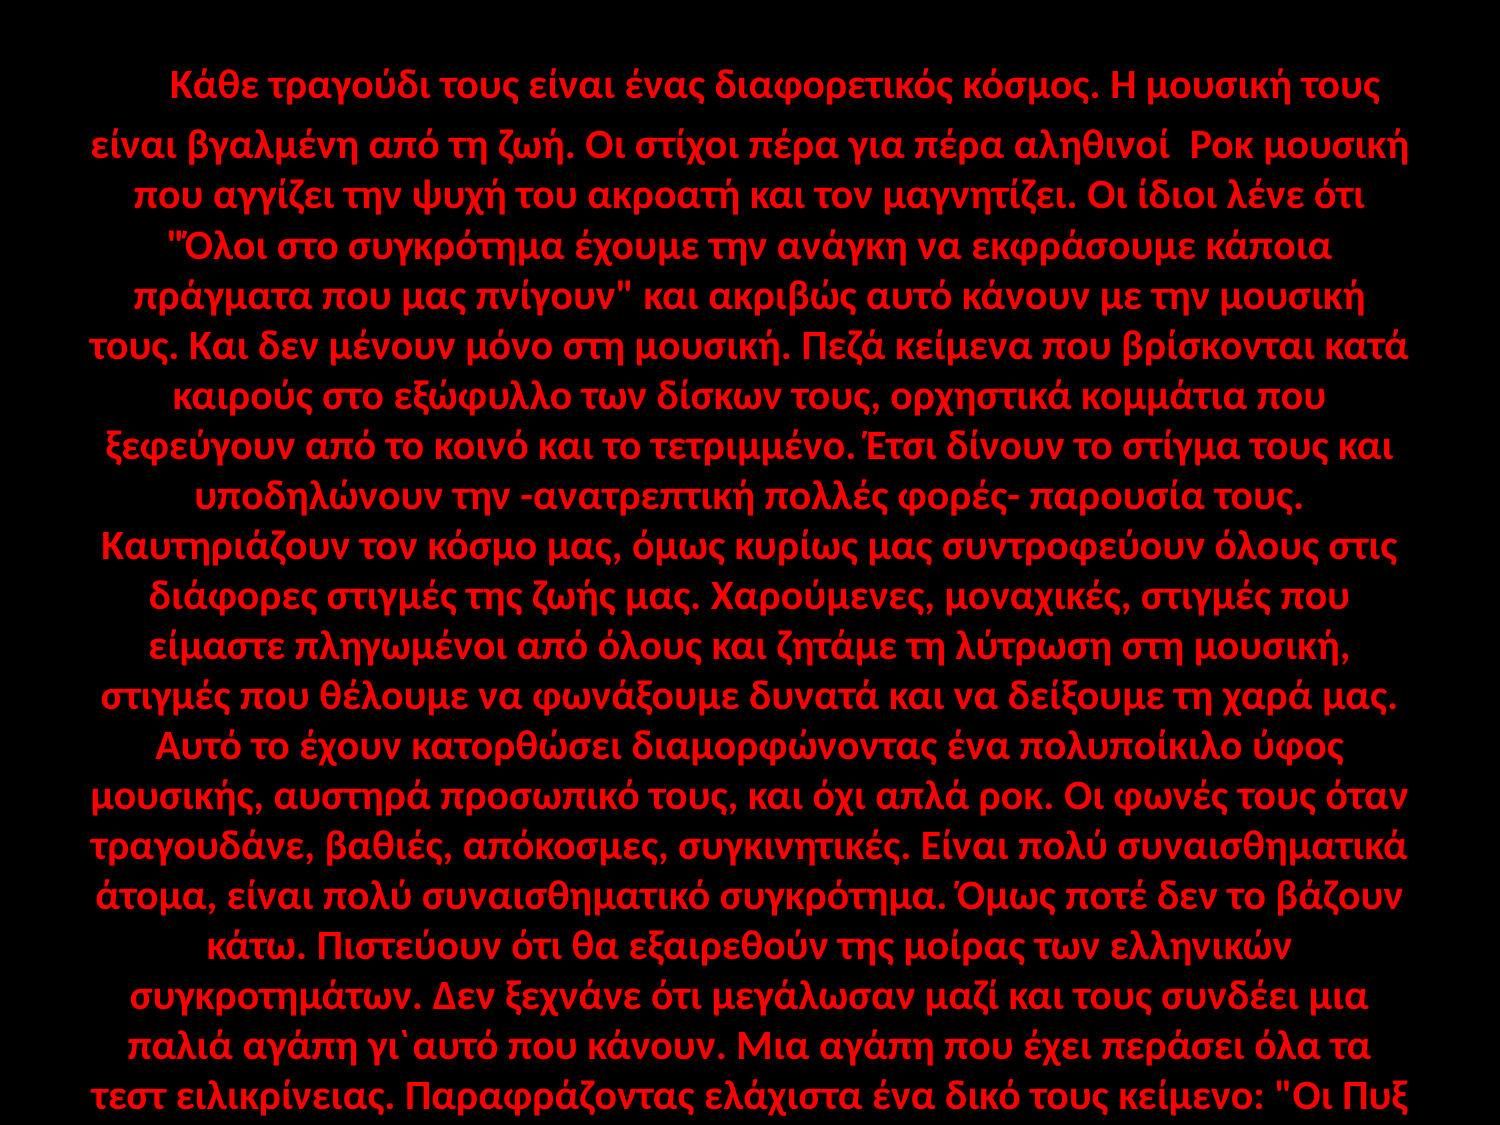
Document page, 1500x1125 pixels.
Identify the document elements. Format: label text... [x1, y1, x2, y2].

title Κάθε τραγούδι τους είναι ένας διαφορετικός κόσμος. Η μουσική τους είναι βγαλμένη από τη ζωή. Οι στίχοι πέρα για πέρα αληθινοί Ροκ μουσική που αγγίζει την ψυχή του ακροατή και τον μαγνητίζει. Οι ίδιοι λένε ότι "Όλοι στο συγκρότημα έχουμε την ανάγκη να εκφράσουμε κάποια πράγματα που μας πνίγουν" και ακριβώς αυτό κάνουν με την μουσική τους. Και δεν μένουν μόνο στη μουσική. Πεζά κείμενα που βρίσκονται κατά καιρούς στο εξώφυλλο των δίσκων τους, ορχηστικά κομμάτια που ξεφεύγουν από το κοινό και το τετριμμένο. Έτσι δίνουν το στίγμα τους και υποδηλώνουν την -ανατρεπτική πολλές φορές- παρουσία τους. Καυτηριάζουν τον κόσμο μας, όμως κυρίως μας συντροφεύουν όλους στις διάφορες στιγμές της ζωής μας. Χαρούμενες, μοναχικές, στιγμές που είμαστε πληγωμένοι από όλους και ζητάμε τη λύτρωση στη μουσική, στιγμές που θέλουμε να φωνάξουμε δυνατά και να δείξουμε τη χαρά μας. Αυτό το έχουν κατορθώσει διαμορφώνοντας ένα πολυποίκιλο ύφος μουσικής, αυστηρά προσωπικό τους, και όχι απλά ροκ. Οι φωνές τους όταν τραγουδάνε, βαθιές, απόκοσμες, συγκινητικές. Είναι πολύ συναισθηματικά άτομα, είναι πολύ συναισθηματικό συγκρότημα. Όμως ποτέ δεν το βάζουν κάτω. Πιστεύουν ότι θα εξαιρεθούν της μοίρας των ελληνικών συγκροτημάτων. Δεν ξεχνάνε ότι μεγάλωσαν μαζί και τους συνδέει μια παλιά αγάπη γι`αυτό που κάνουν. Μια αγάπη που έχει περάσει όλα τα τεστ ειλικρίνειας. Παραφράζοντας ελάχιστα ένα δικό τους κείμενο: "Οι Πυξ Λαξ που γνωρίζω ορκίζονται πως δεν μασάνε και δεν φοβούνται το κακό πως λιώνουν σίδερα και δεν ακολουθάνε σαν προβατάκια στο χορό..." [75, 0, 1425, 1094]
